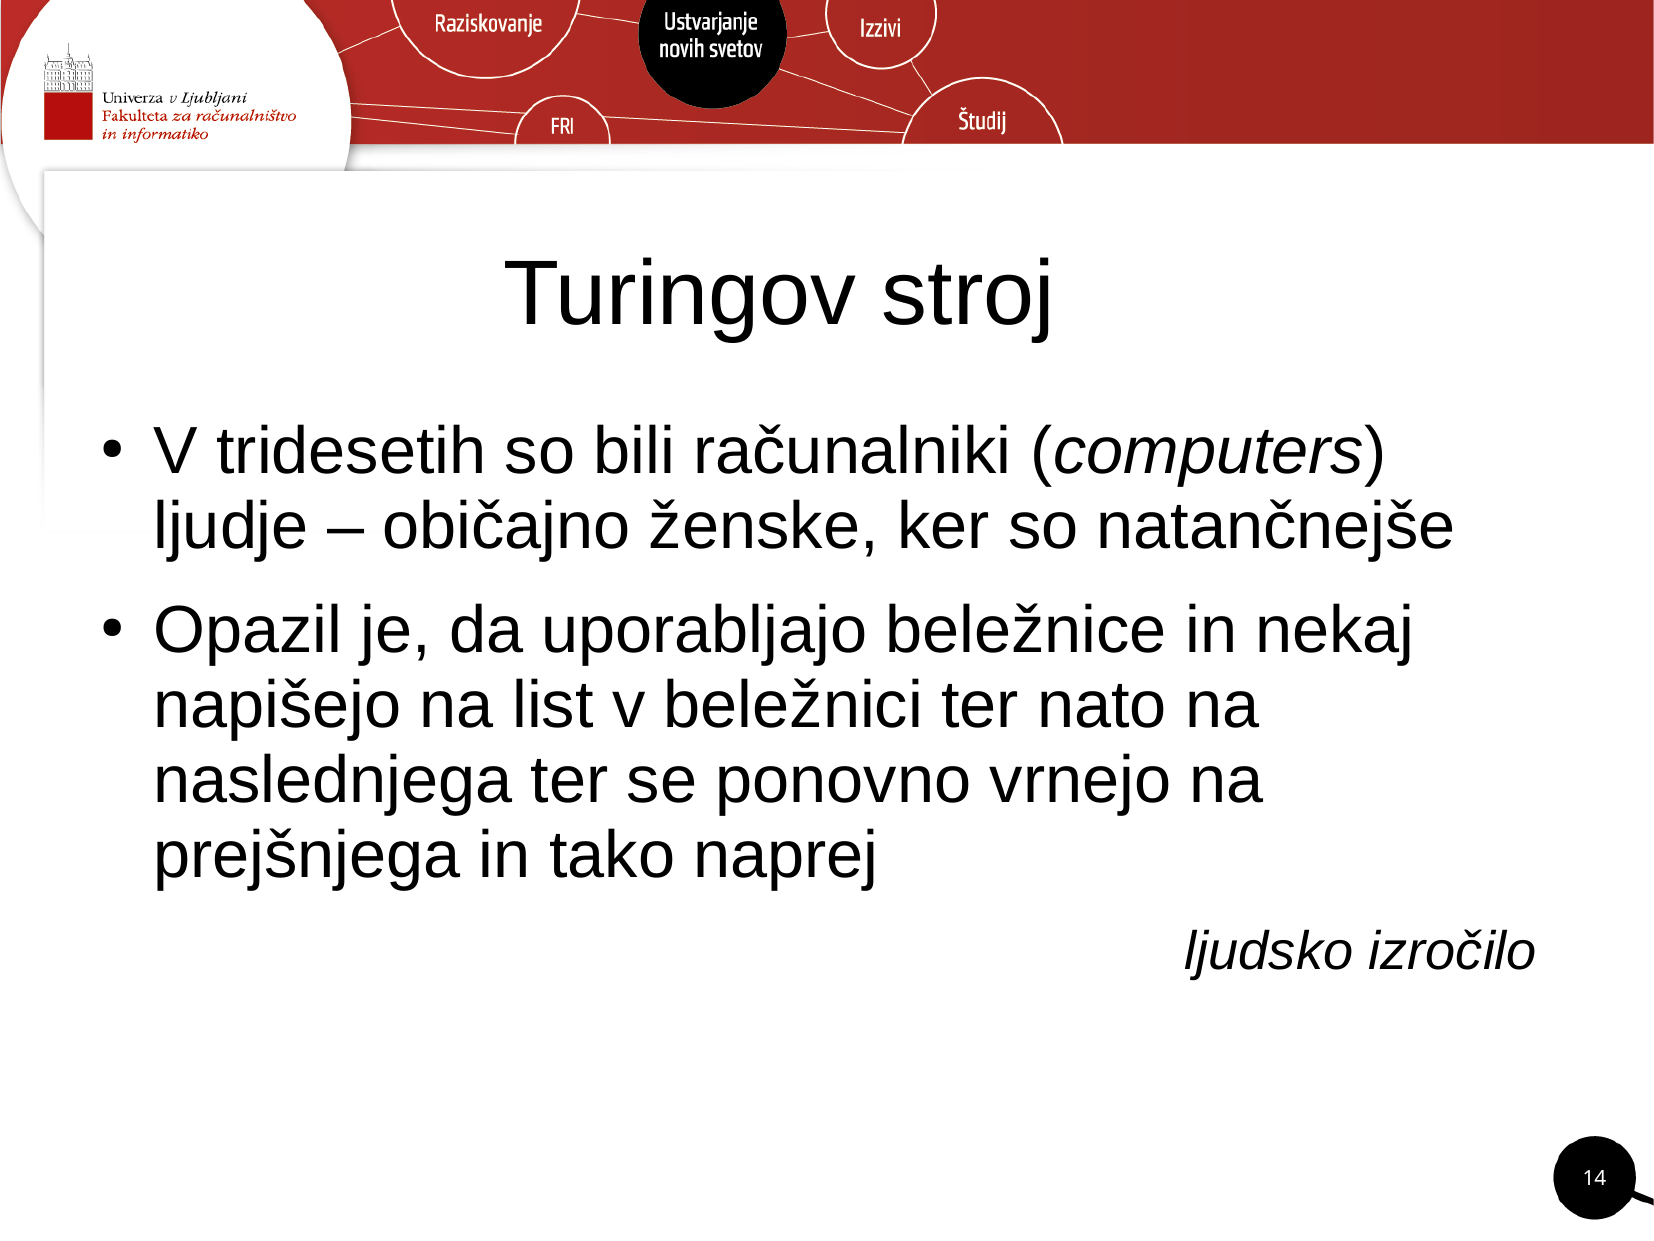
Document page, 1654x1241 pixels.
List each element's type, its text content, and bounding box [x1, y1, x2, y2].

picture [0, 0, 1654, 1241]
text_box <številka> [1553, 1145, 1636, 1212]
list V tridesetih so bili računalniki (computers) ljudje – običajno ženske, ker so natančnejše Opazil je, da uporabljajo beležnice in nekaj napišejo na list v beležnici ter nato na naslednjega ter se ponovno vrnejo na prejšnjega in tako naprej ljudsko izročilo [82, 413, 1538, 1010]
title Turingov stroj [35, 188, 1524, 397]
